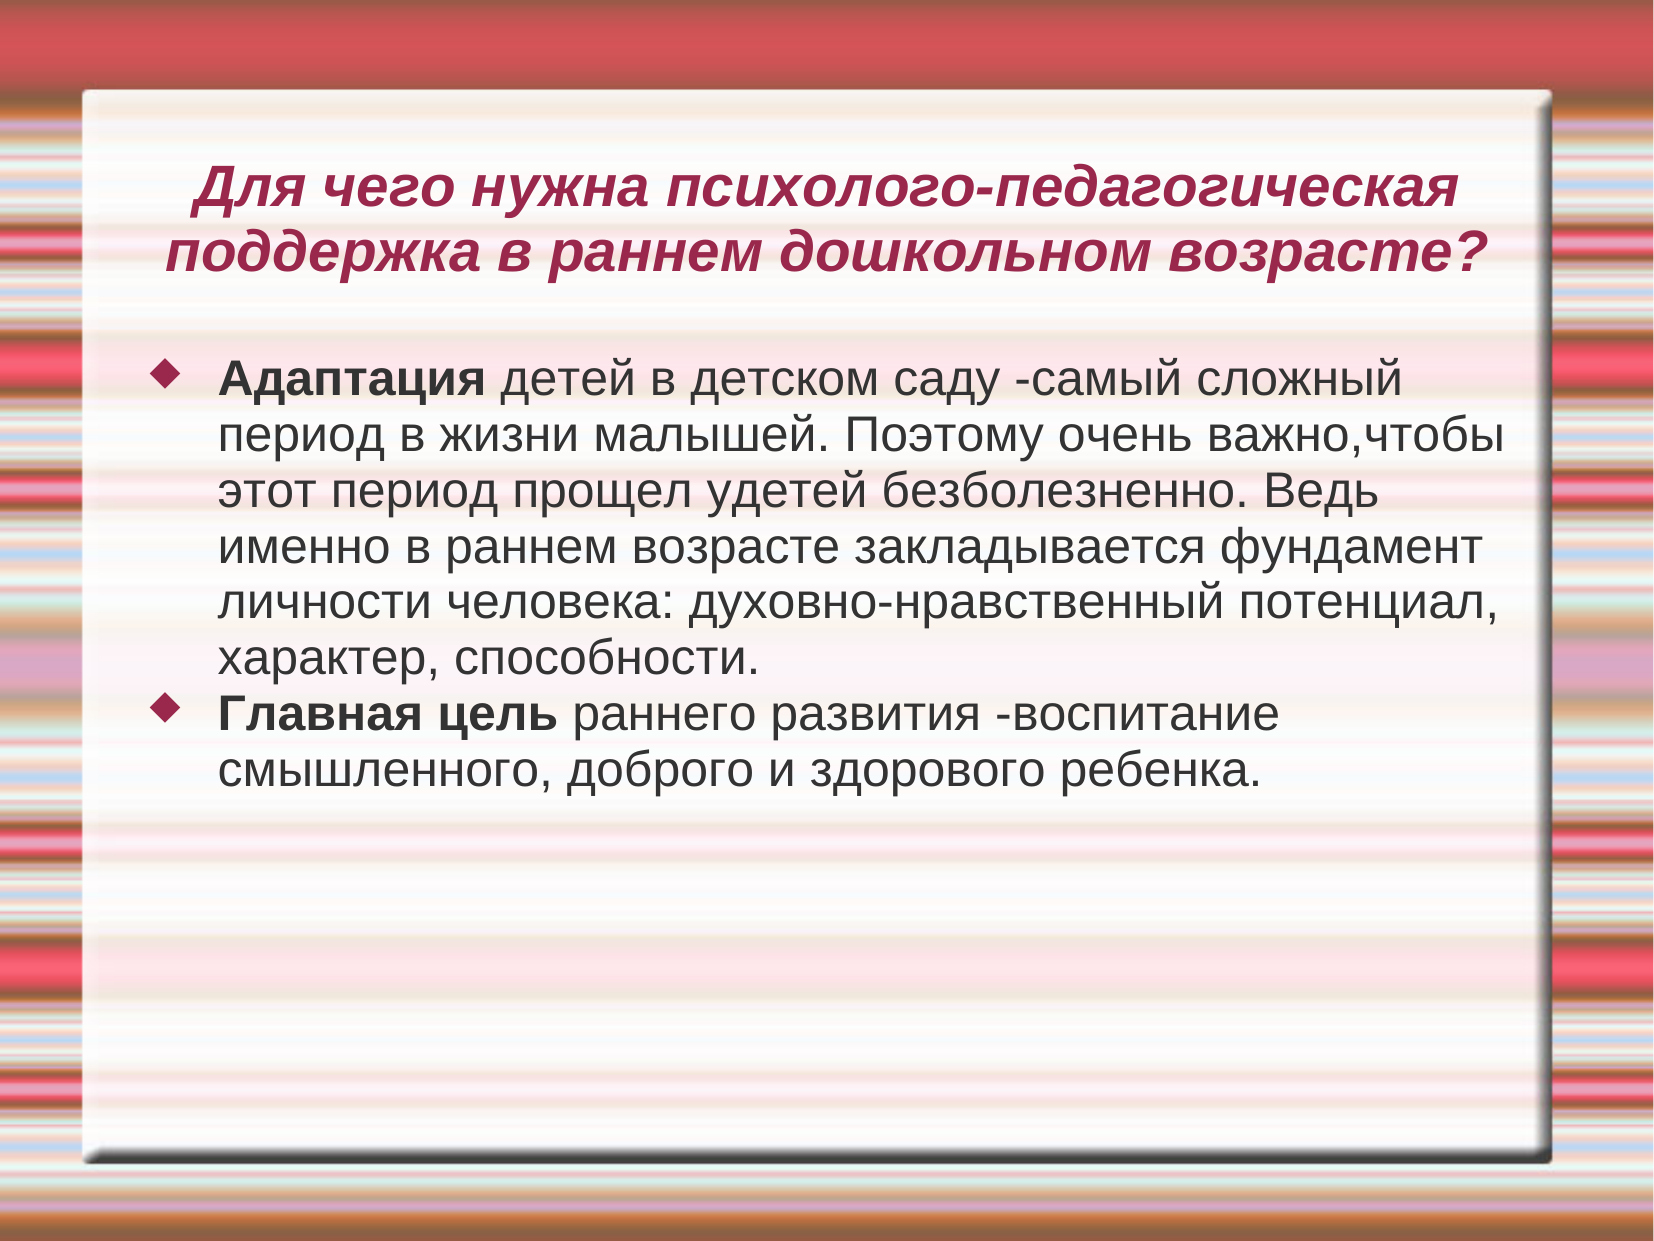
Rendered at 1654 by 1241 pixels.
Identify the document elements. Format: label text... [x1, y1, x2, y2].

list Адаптация детей в детском саду -самый сложный период в жизни малышей. Поэтому очень важно,чтобы этот период прощел удетей безболезненно. Ведь именно в раннем возрасте закладывается фундамент личности человека: духовно-нравственный потенциал, характер, способности. Главная цель раннего развития -воспитание смышленного, доброго и здорового ребенка. [134, 350, 1516, 1132]
title Для чего нужна психолого-педагогическая поддержка в раннем дошкольном возрасте? [121, 114, 1534, 322]
picture [0, 0, 1654, 1241]
